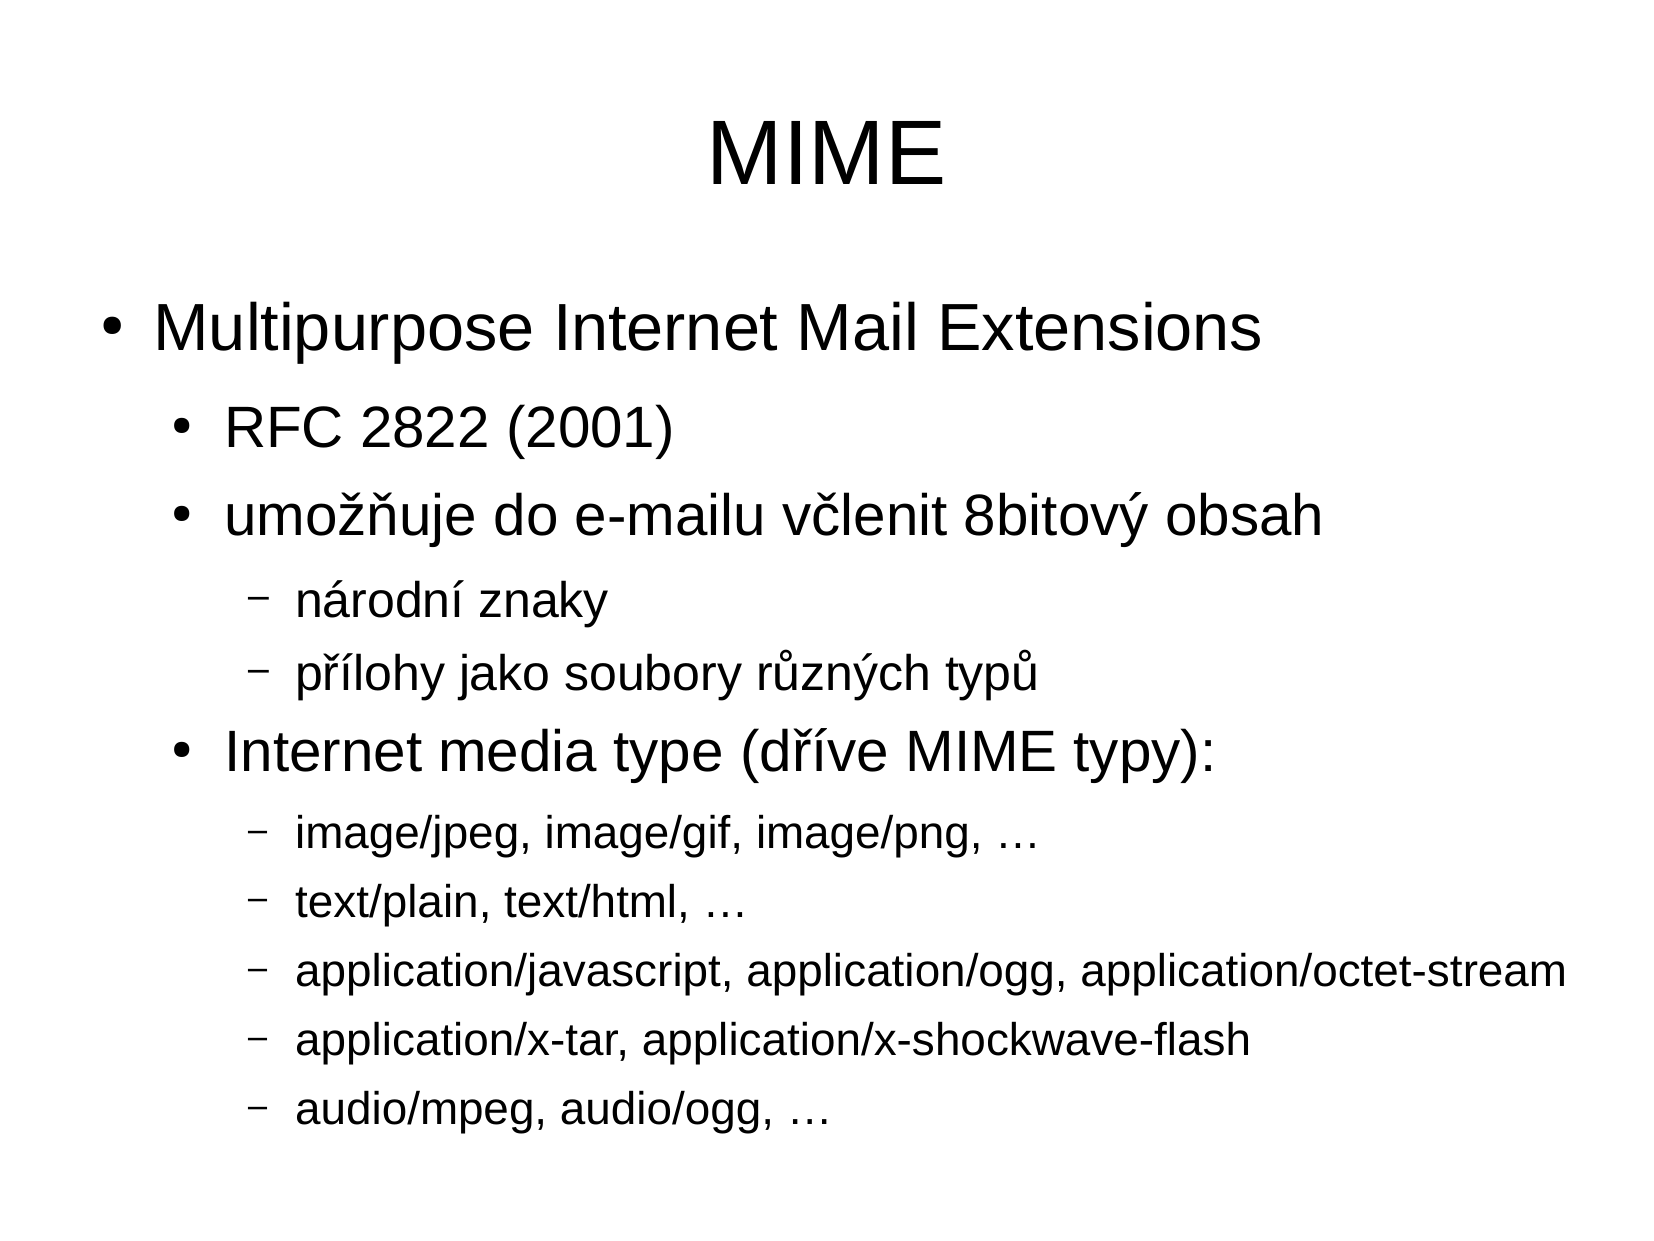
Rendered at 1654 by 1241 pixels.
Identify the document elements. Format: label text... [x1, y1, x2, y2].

title MIME [82, 49, 1571, 257]
list Multipurpose Internet Mail Extensions RFC 2822 (2001) umožňuje do e-mailu včlenit 8bitový obsah národní znaky přílohy jako soubory různých typů Internet media type (dříve MIME typy): image/jpeg, image/gif, image/png, … text/plain, text/html, … application/javascript, application/ogg, application/octet-stream application/x-tar, application/x-shockwave-flash audio/mpeg, audio/ogg, … [82, 290, 1571, 1135]
